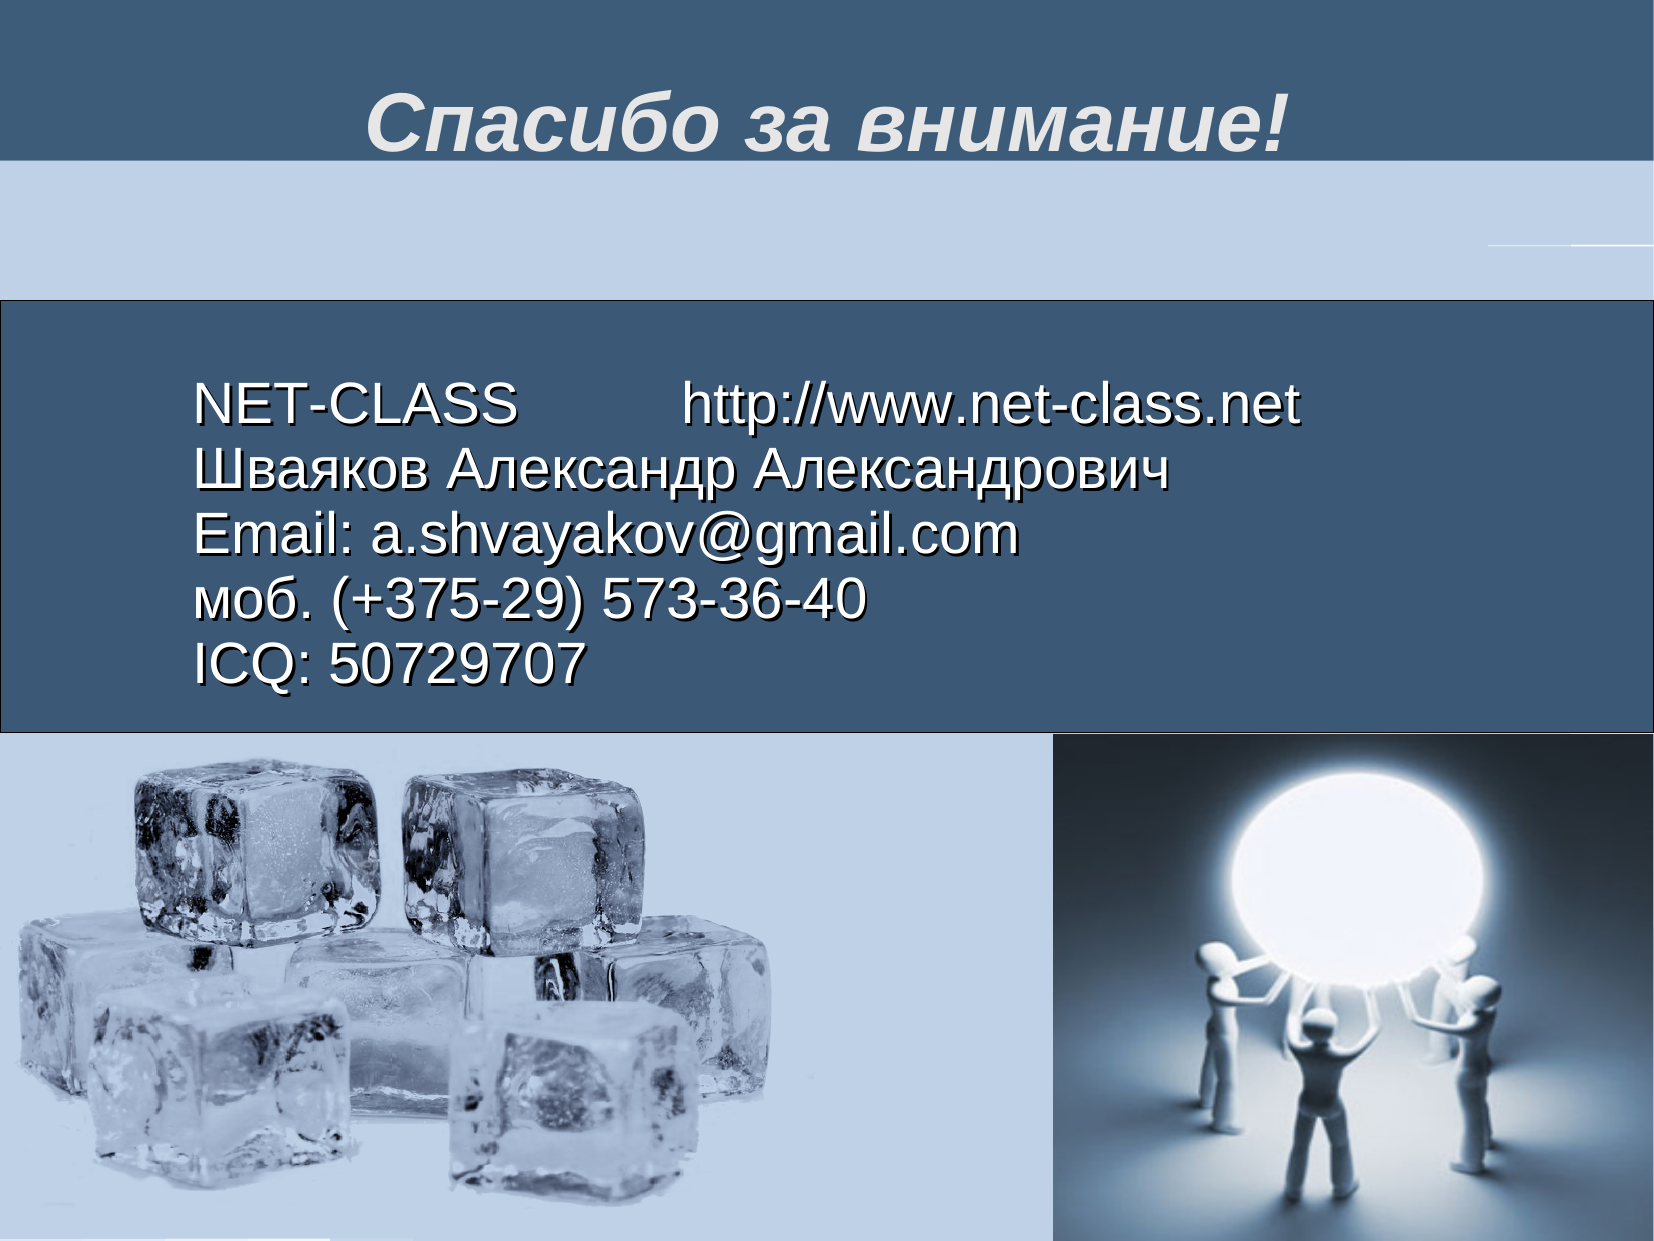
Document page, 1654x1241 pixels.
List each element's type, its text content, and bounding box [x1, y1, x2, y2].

picture [0, 718, 1654, 1241]
picture [0, 0, 1654, 300]
text_box [0, 300, 1654, 733]
list NET-CLASS http://www.net-class.net Шваяков Александр Александрович Email: a.shvayakov@gmail.com моб. (+375-29) 573-36-40 ICQ: 50729707 [180, 371, 1572, 733]
title Спасибо за внимание! [121, 19, 1534, 227]
